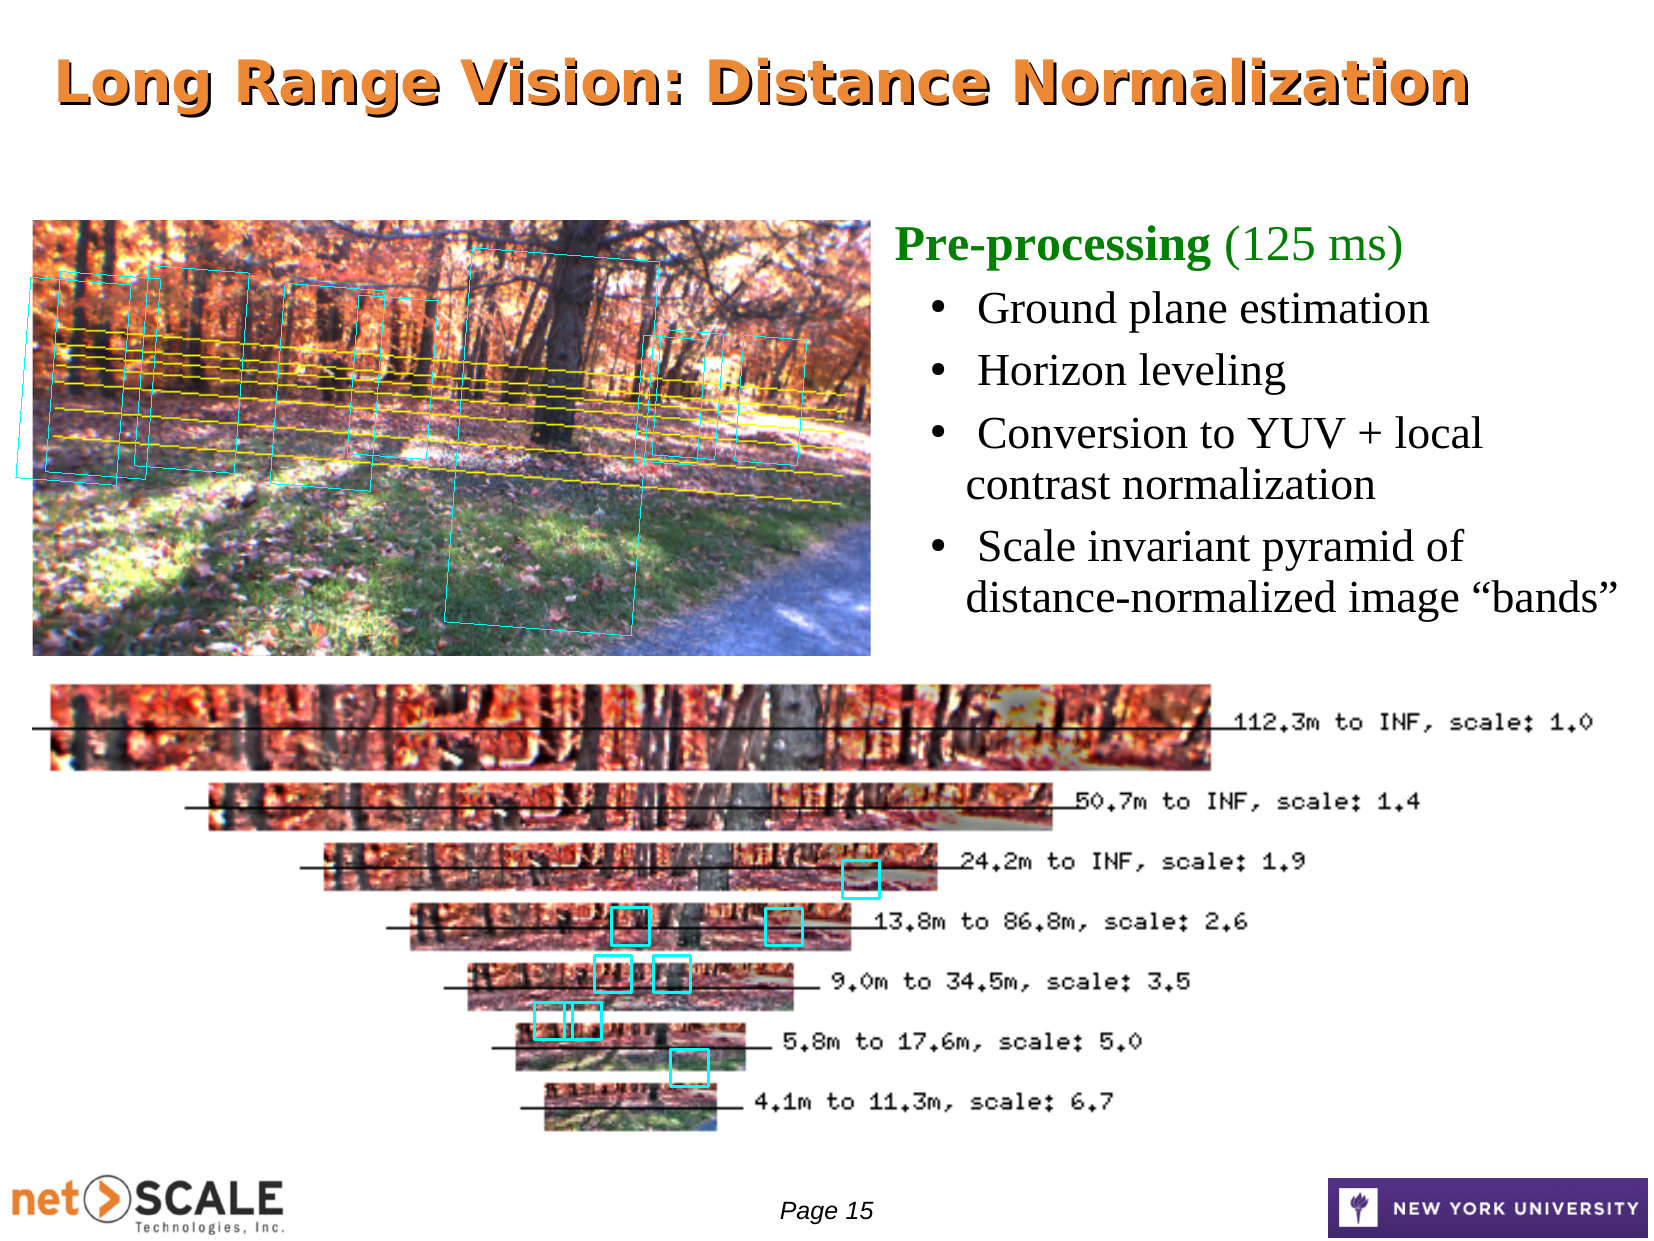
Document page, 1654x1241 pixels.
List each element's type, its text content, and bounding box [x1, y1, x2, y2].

picture [32, 220, 871, 656]
picture [1328, 1178, 1648, 1238]
text_box Pre-processing (125 ms) Ground plane estimation Horizon leveling Conversion to YUV + local contrast normalization Scale invariant pyramid of distance-normalized image “bands” [894, 215, 1630, 1111]
picture [12, 1174, 284, 1235]
title Long Range Vision: Distance Normalization [53, 0, 1632, 166]
picture [32, 661, 1600, 1151]
